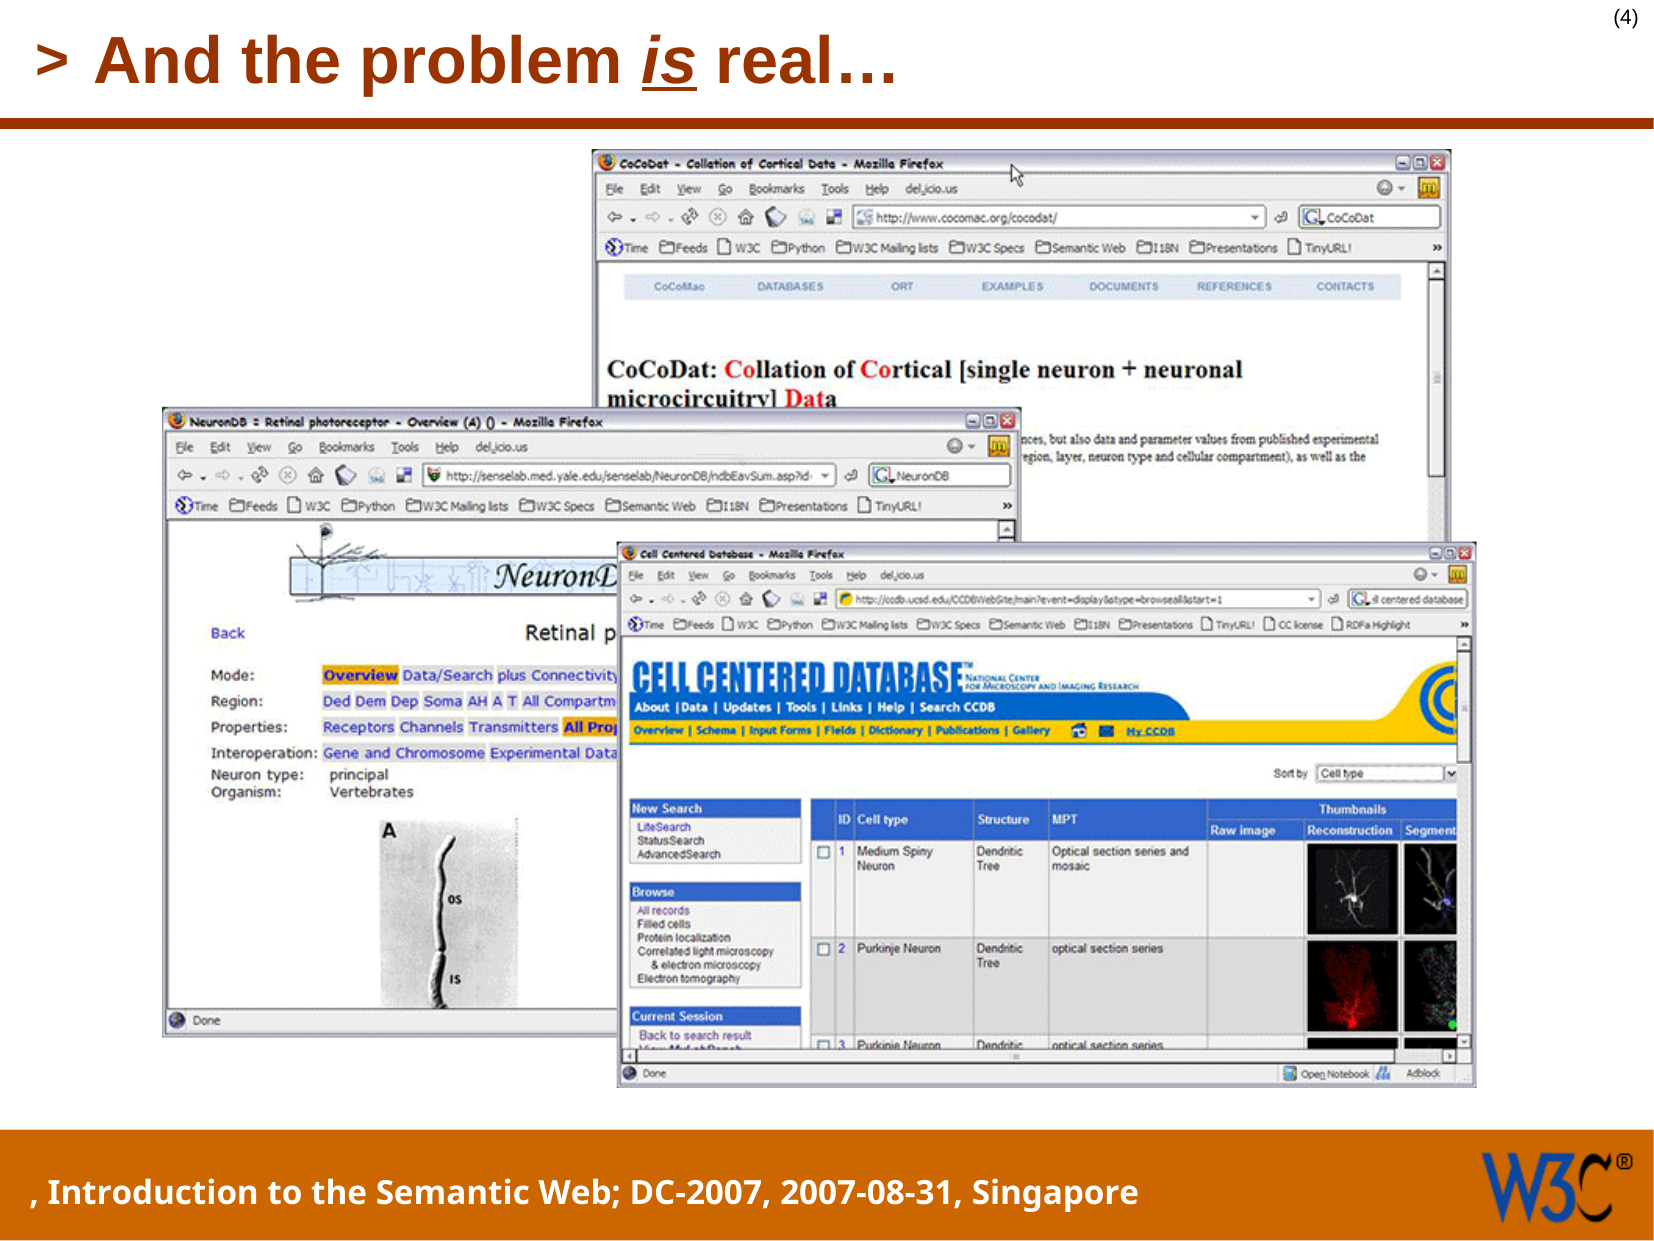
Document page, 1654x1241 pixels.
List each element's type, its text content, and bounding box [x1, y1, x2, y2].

picture [162, 149, 1491, 1088]
title And the problem is real… [93, 0, 1493, 119]
picture [1477, 1149, 1639, 1228]
